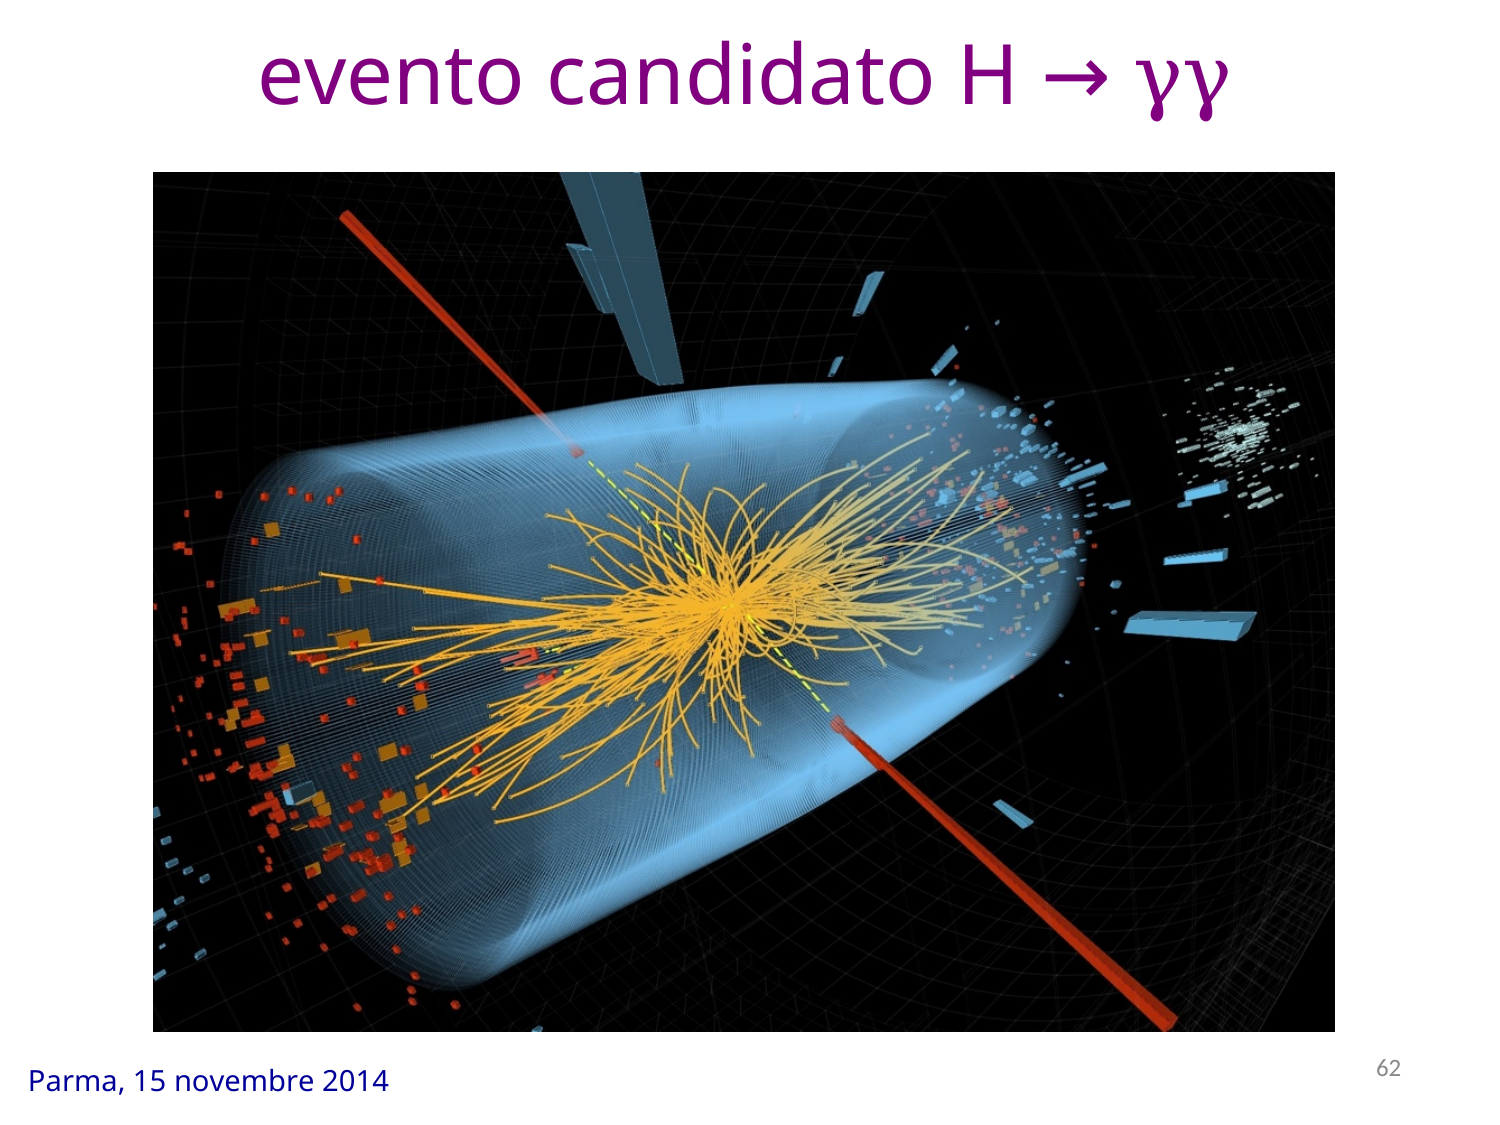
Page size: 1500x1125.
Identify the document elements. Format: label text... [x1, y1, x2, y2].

text_box evento candidato H → γγ [242, 14, 1248, 130]
picture [153, 172, 1335, 1033]
text_box <numero> [1074, 1042, 1417, 1095]
